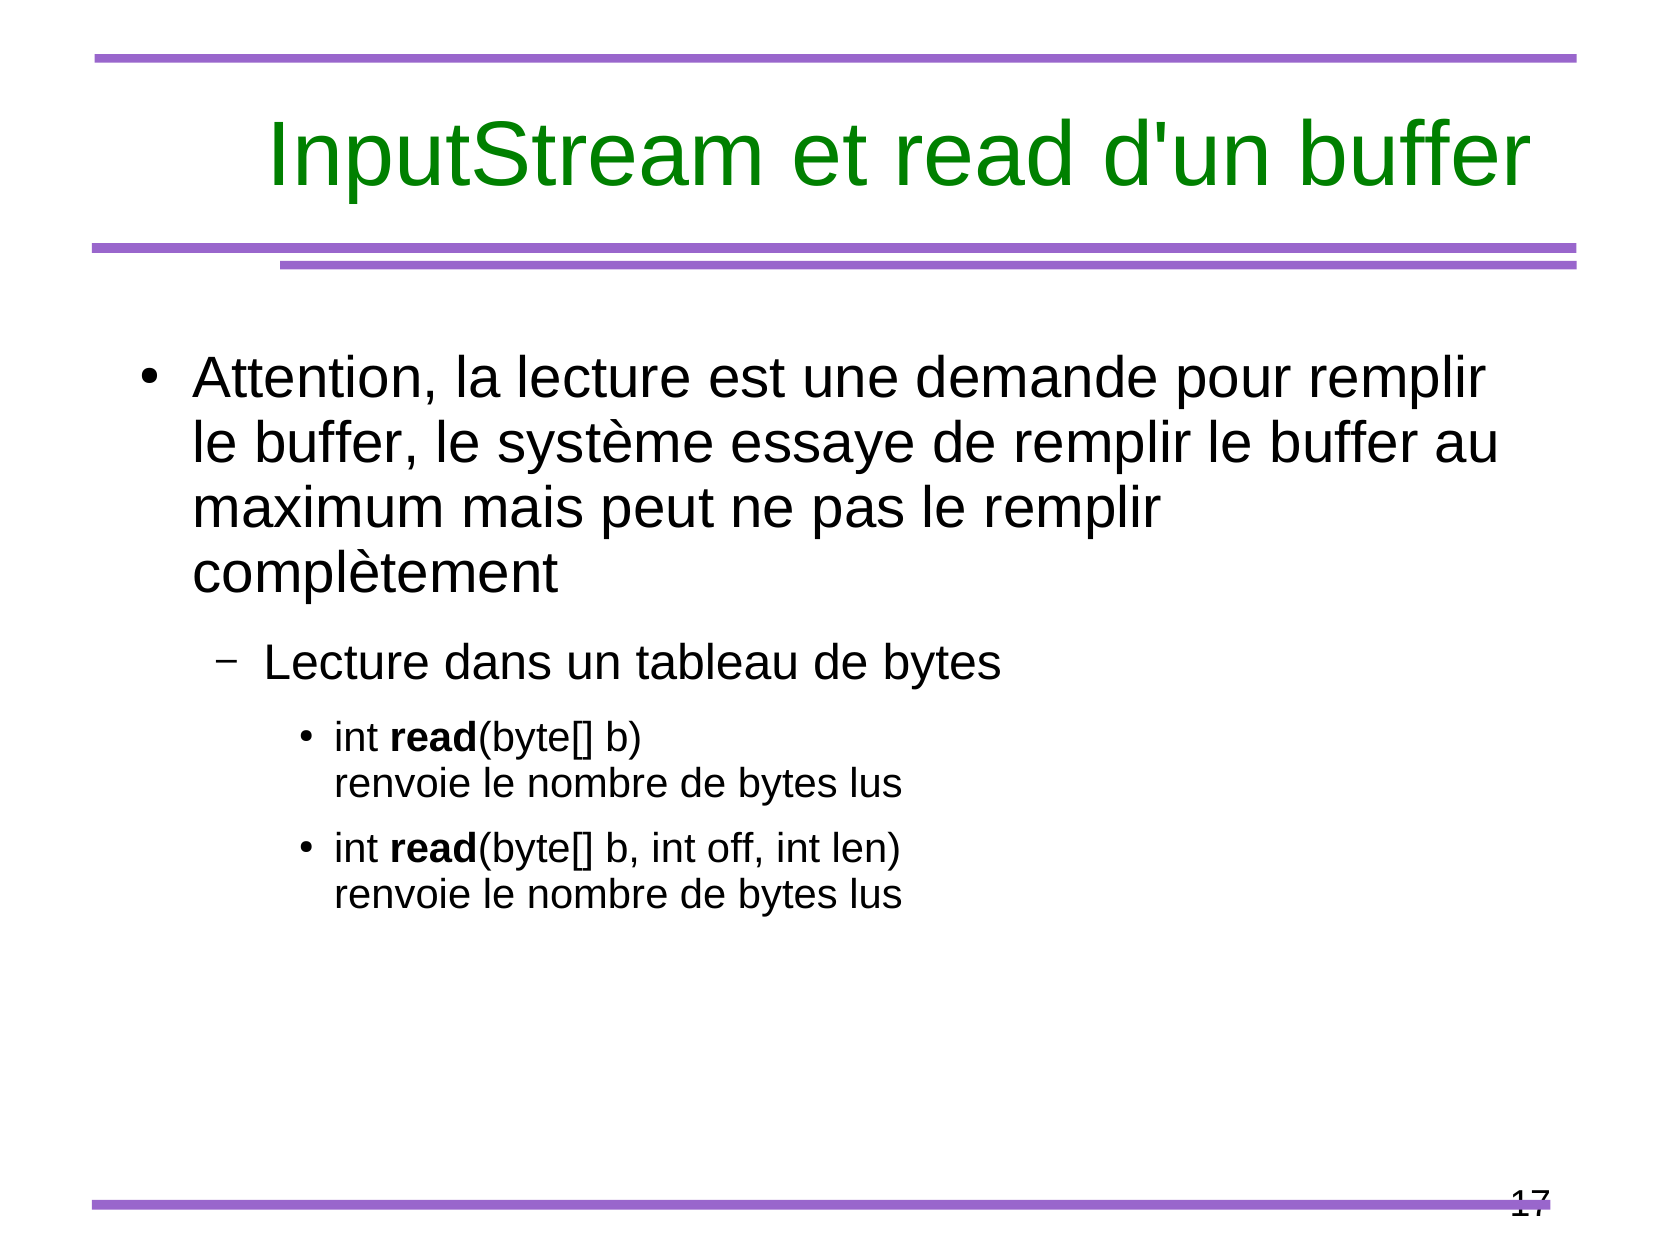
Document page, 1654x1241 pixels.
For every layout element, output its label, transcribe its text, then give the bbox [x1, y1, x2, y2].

title InputStream et read d'un buffer [121, 49, 1534, 257]
list Attention, la lecture est une demande pour remplir le buffer, le système essaye de remplir le buffer au maximum mais peut ne pas le remplir complètement Lecture dans un tableau de bytes int read(byte[] b) renvoie le nombre de bytes lus int read(byte[] b, int off, int len) renvoie le nombre de bytes lus [121, 344, 1534, 1127]
